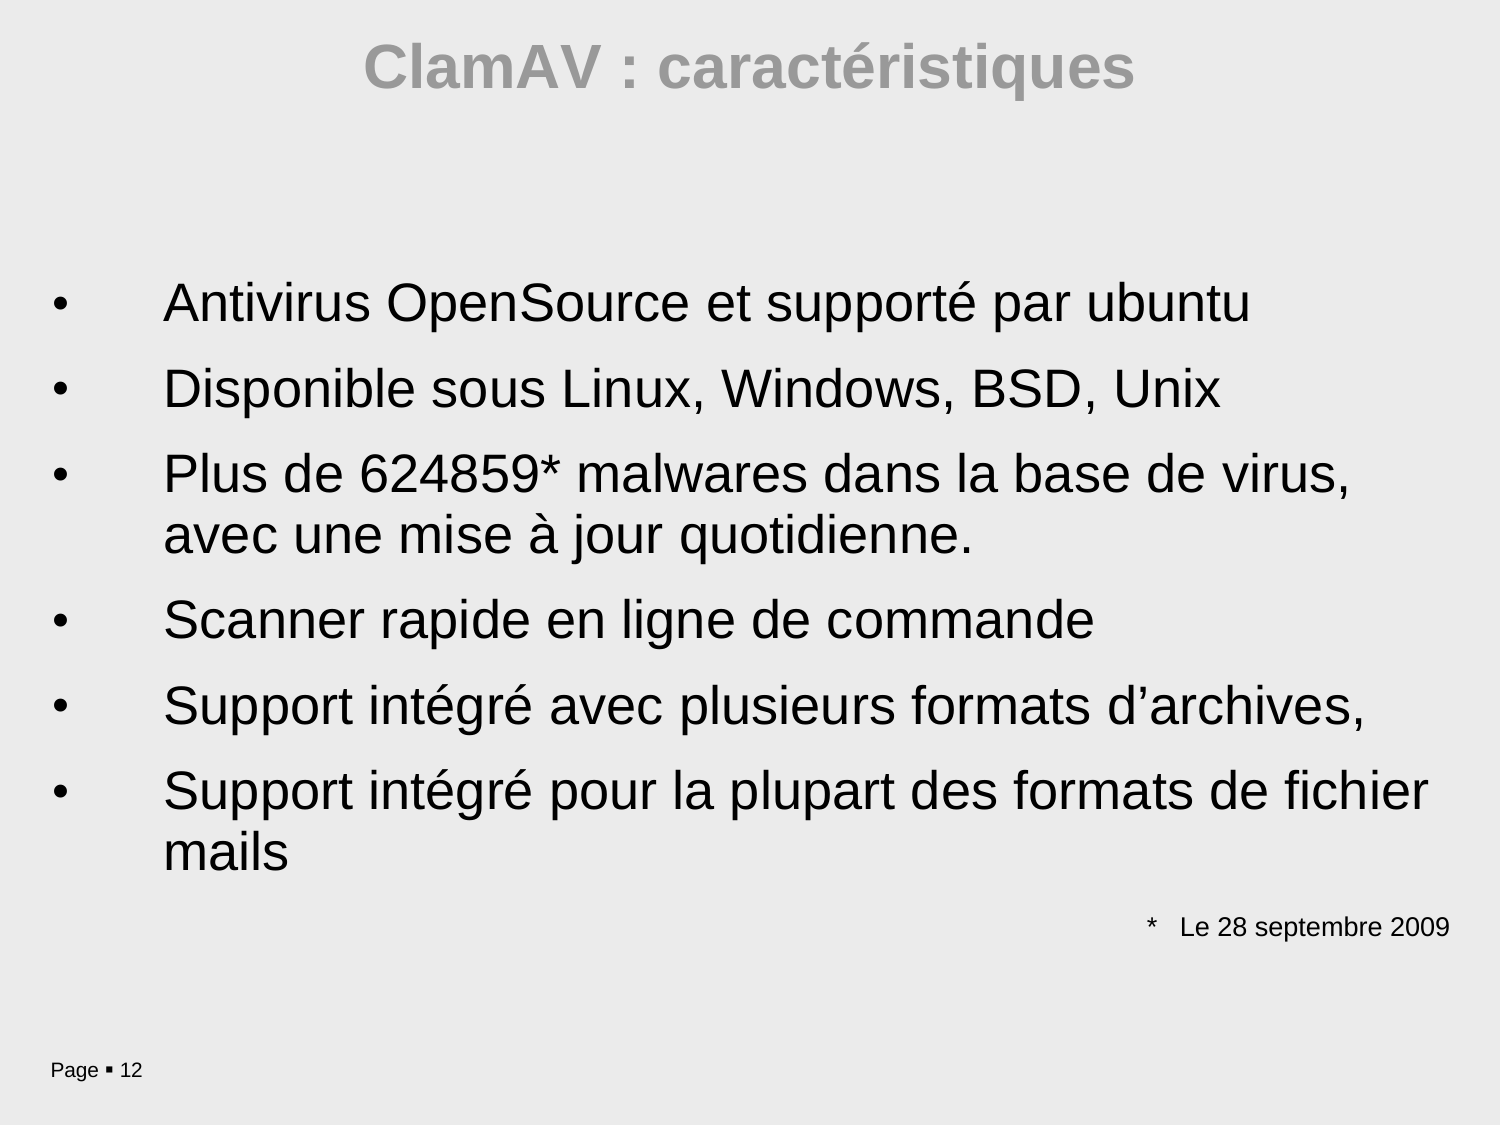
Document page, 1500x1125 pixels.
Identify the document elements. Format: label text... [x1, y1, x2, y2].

list Antivirus OpenSource et supporté par ubuntu Disponible sous Linux, Windows, BSD, Unix Plus de 624859* malwares dans la base de virus, avec une mise à jour quotidienne. Scanner rapide en ligne de commande Support intégré avec plusieurs formats d’archives, Support intégré pour la plupart des formats de fichier mails * Le 28 septembre 2009 [51, 264, 1450, 1004]
title ClamAV : caractéristiques [51, 19, 1449, 119]
